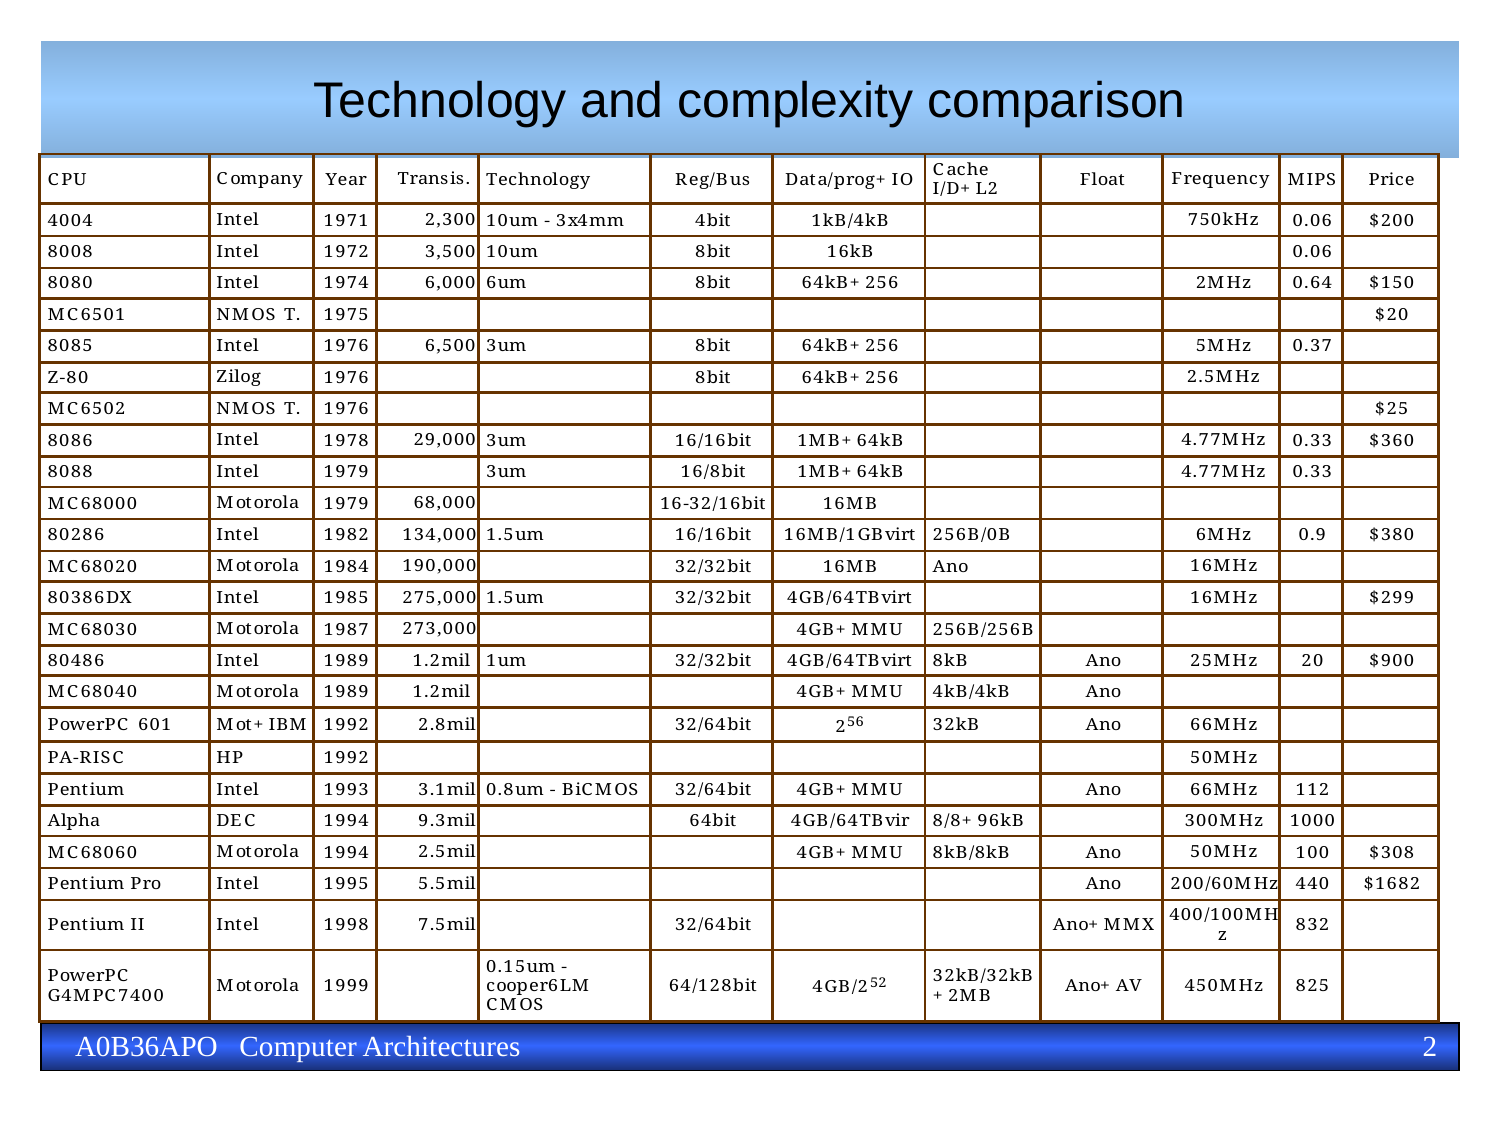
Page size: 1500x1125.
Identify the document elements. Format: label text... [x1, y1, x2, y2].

chart [31, 152, 1500, 1038]
title Technology and complexity comparison [41, 41, 1459, 152]
